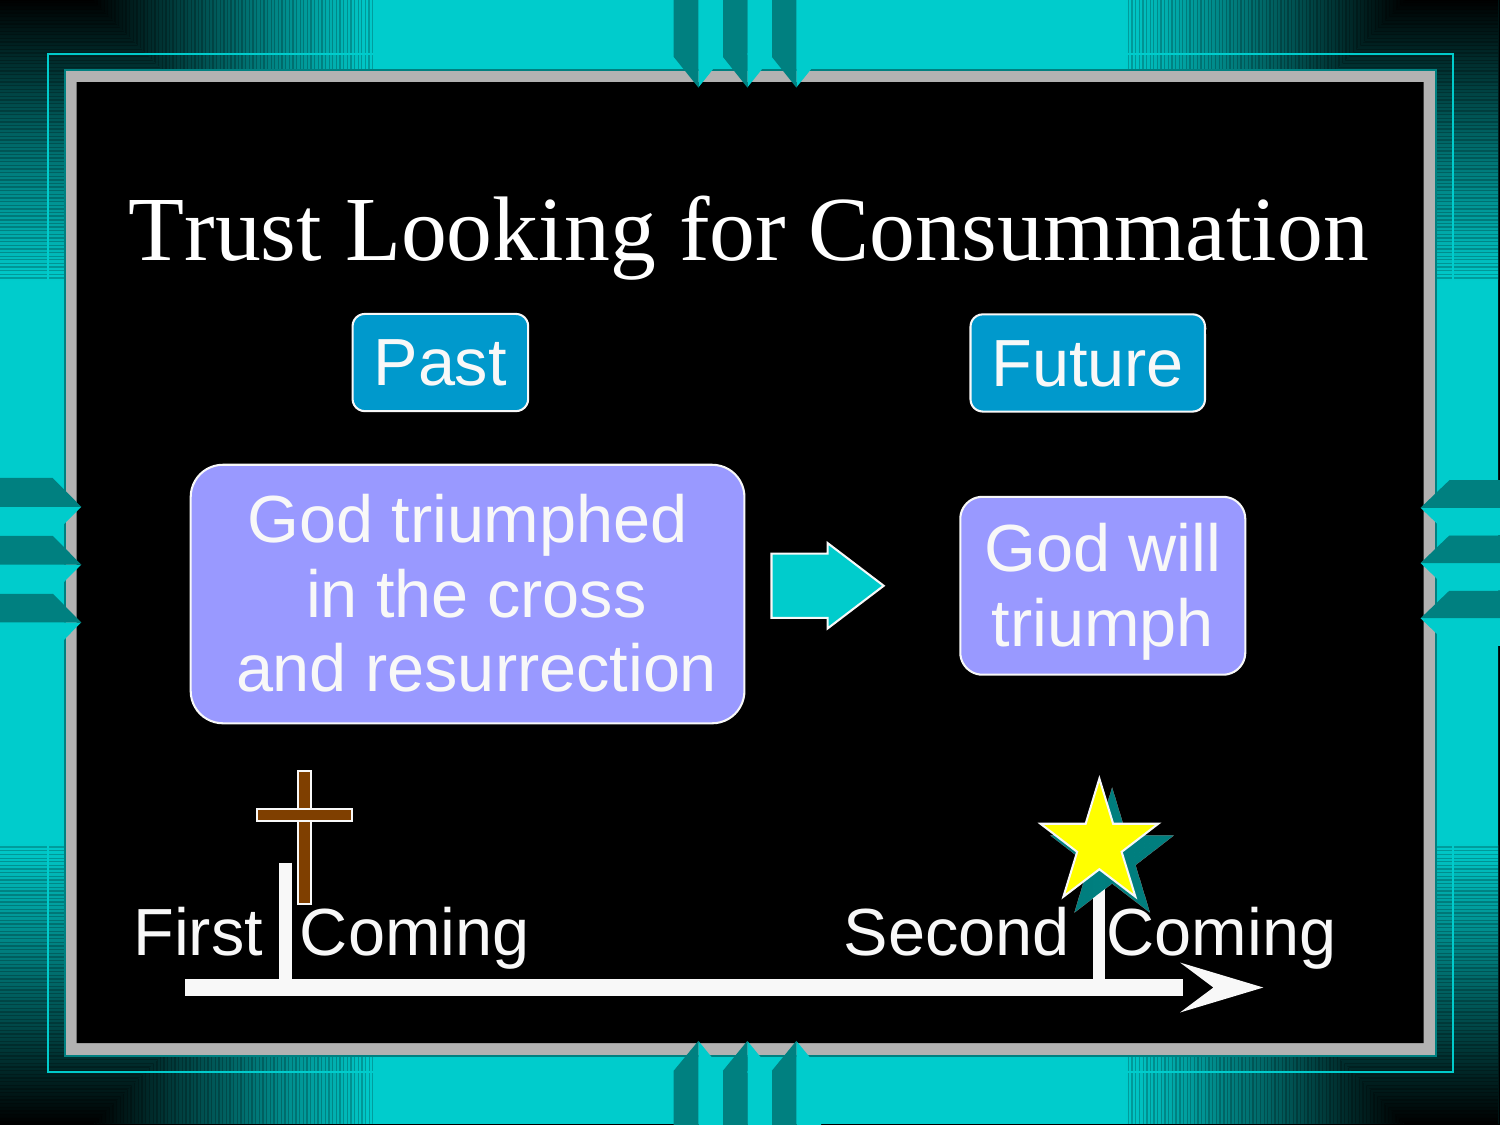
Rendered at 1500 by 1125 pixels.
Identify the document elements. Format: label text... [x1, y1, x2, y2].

text_box Future [970, 314, 1206, 412]
text_box [771, 543, 884, 629]
text_box Past [352, 313, 529, 412]
text_box God triumphed in the cross and resurrection [190, 464, 745, 724]
text_box First Coming [118, 887, 632, 978]
text_box [1040, 778, 1159, 887]
text_box [256, 771, 352, 887]
text_box God will triumph [960, 496, 1246, 675]
title Trust Looking for Consummation [112, 99, 1388, 288]
text_box Second Coming [828, 887, 1408, 978]
